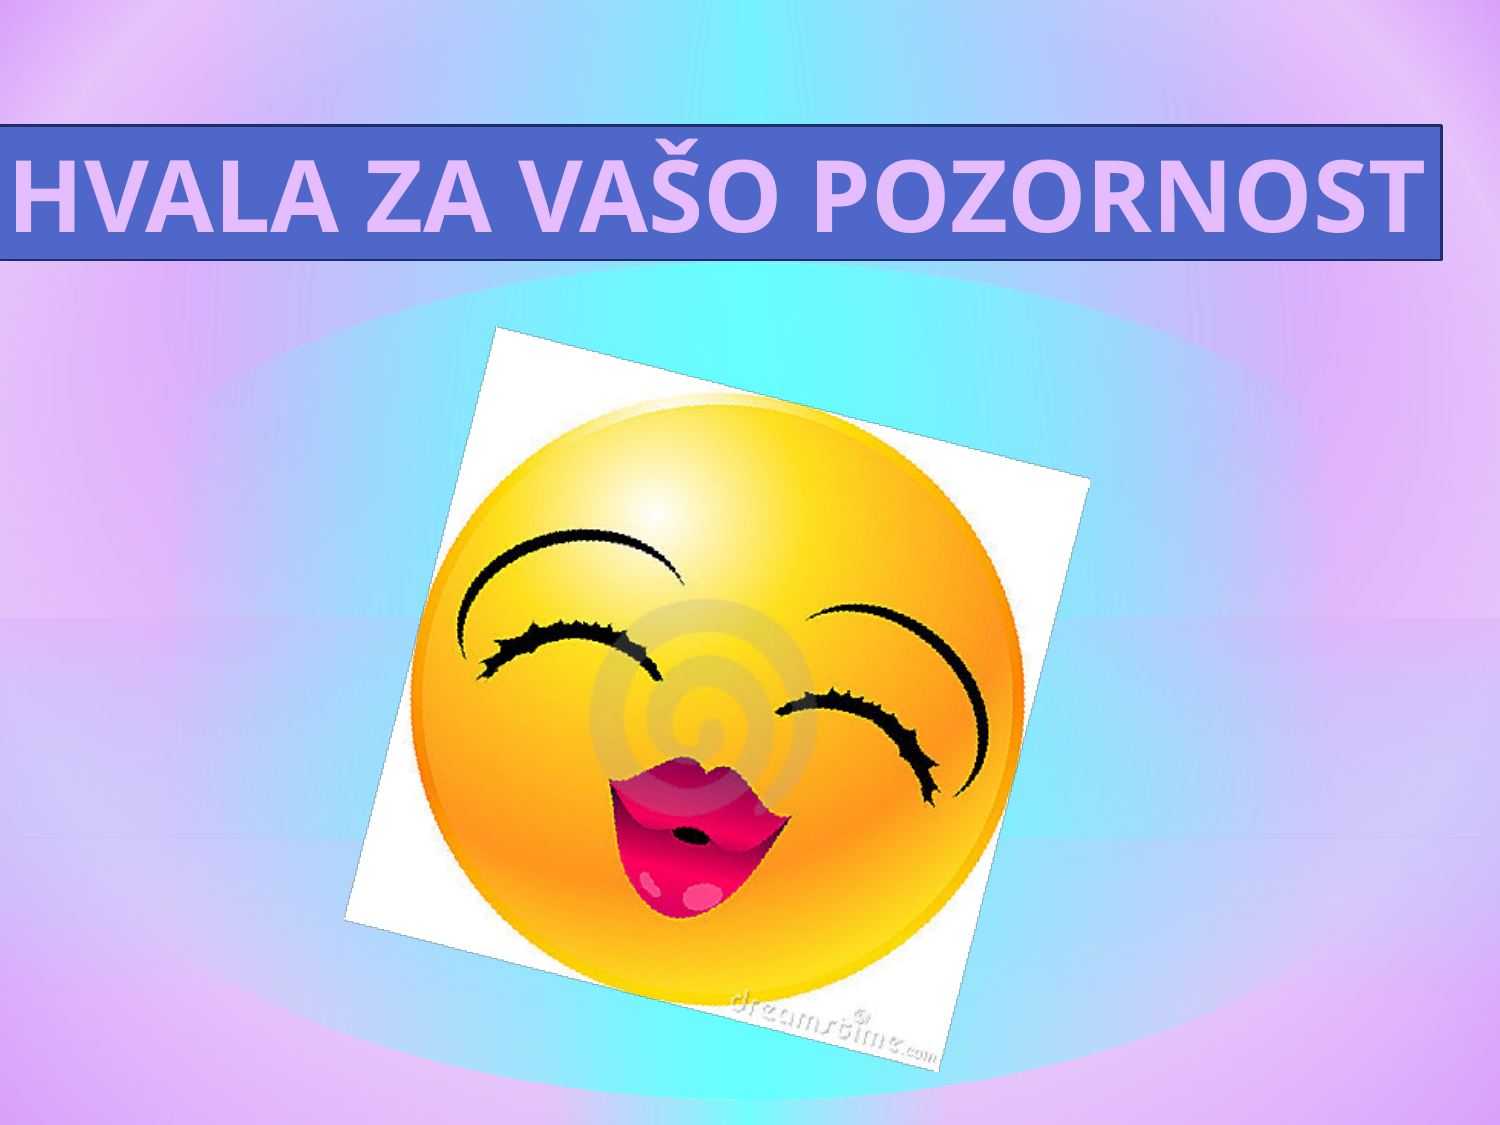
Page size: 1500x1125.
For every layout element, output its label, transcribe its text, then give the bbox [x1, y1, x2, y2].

text_box HVALA ZA VAŠO POZORNOST [0, 125, 1442, 261]
picture [344, 326, 1090, 1072]
